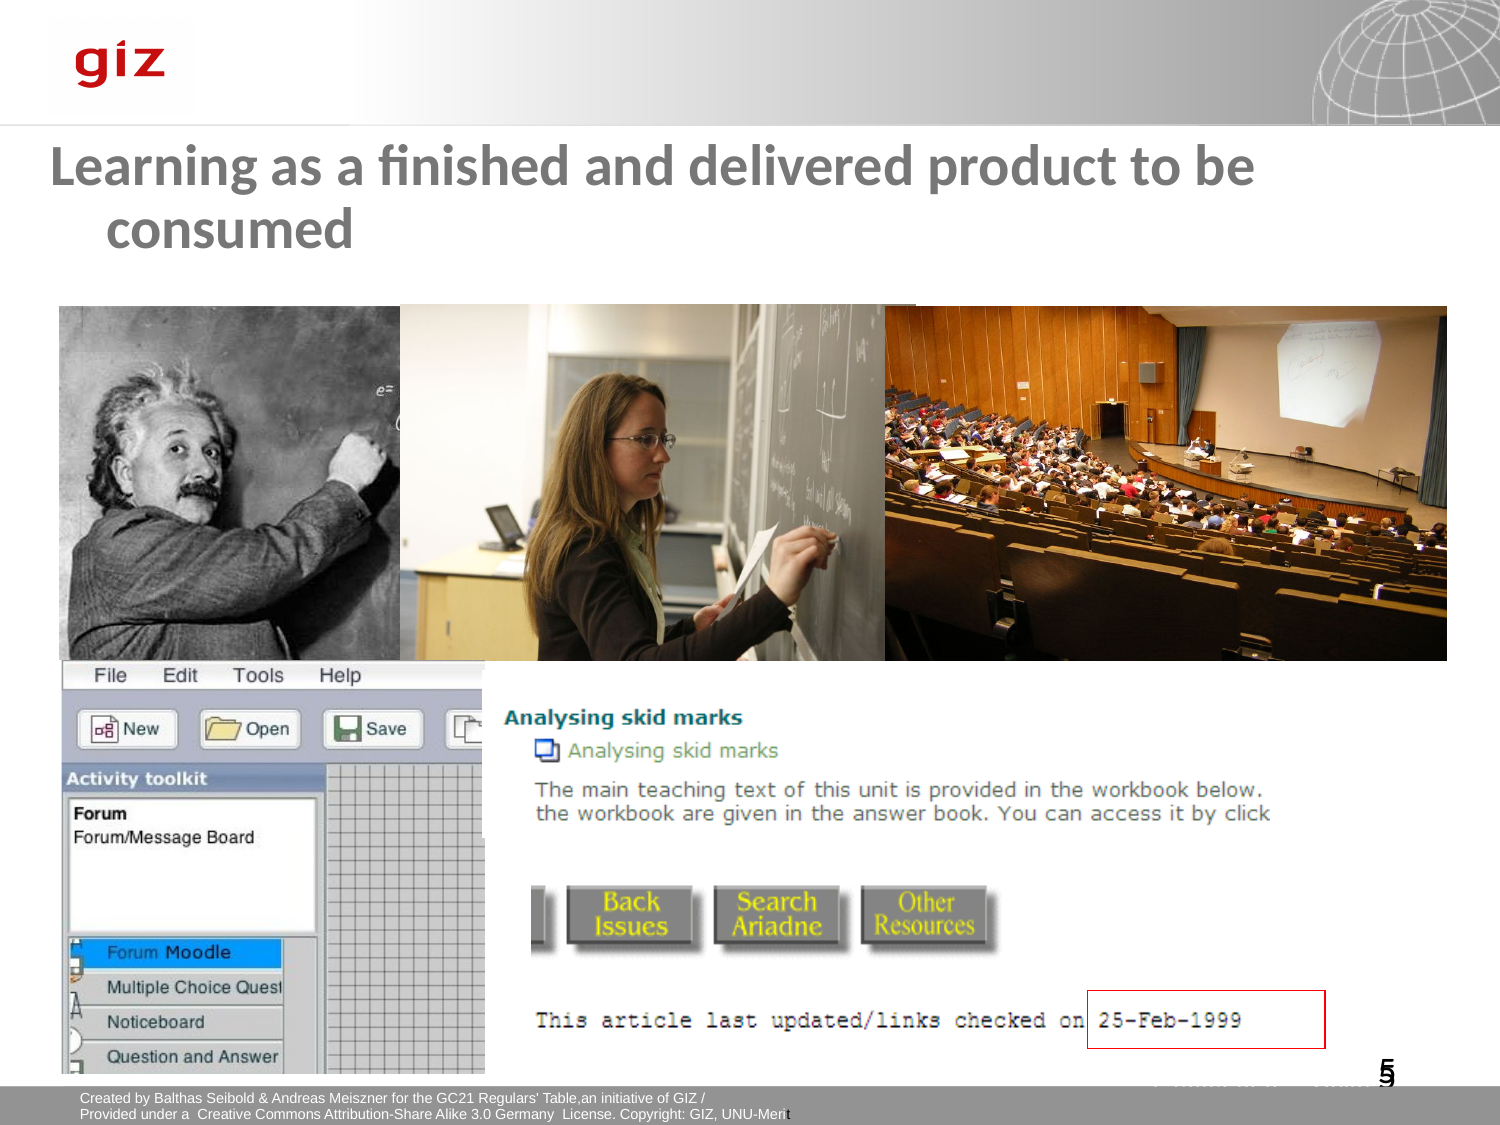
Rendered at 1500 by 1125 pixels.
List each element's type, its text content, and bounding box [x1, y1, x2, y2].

picture [531, 867, 1270, 1045]
picture [1088, 991, 1270, 1045]
picture [59, 304, 1447, 1074]
list Learning as a finished and delivered product to be consumed [35, 128, 1500, 299]
